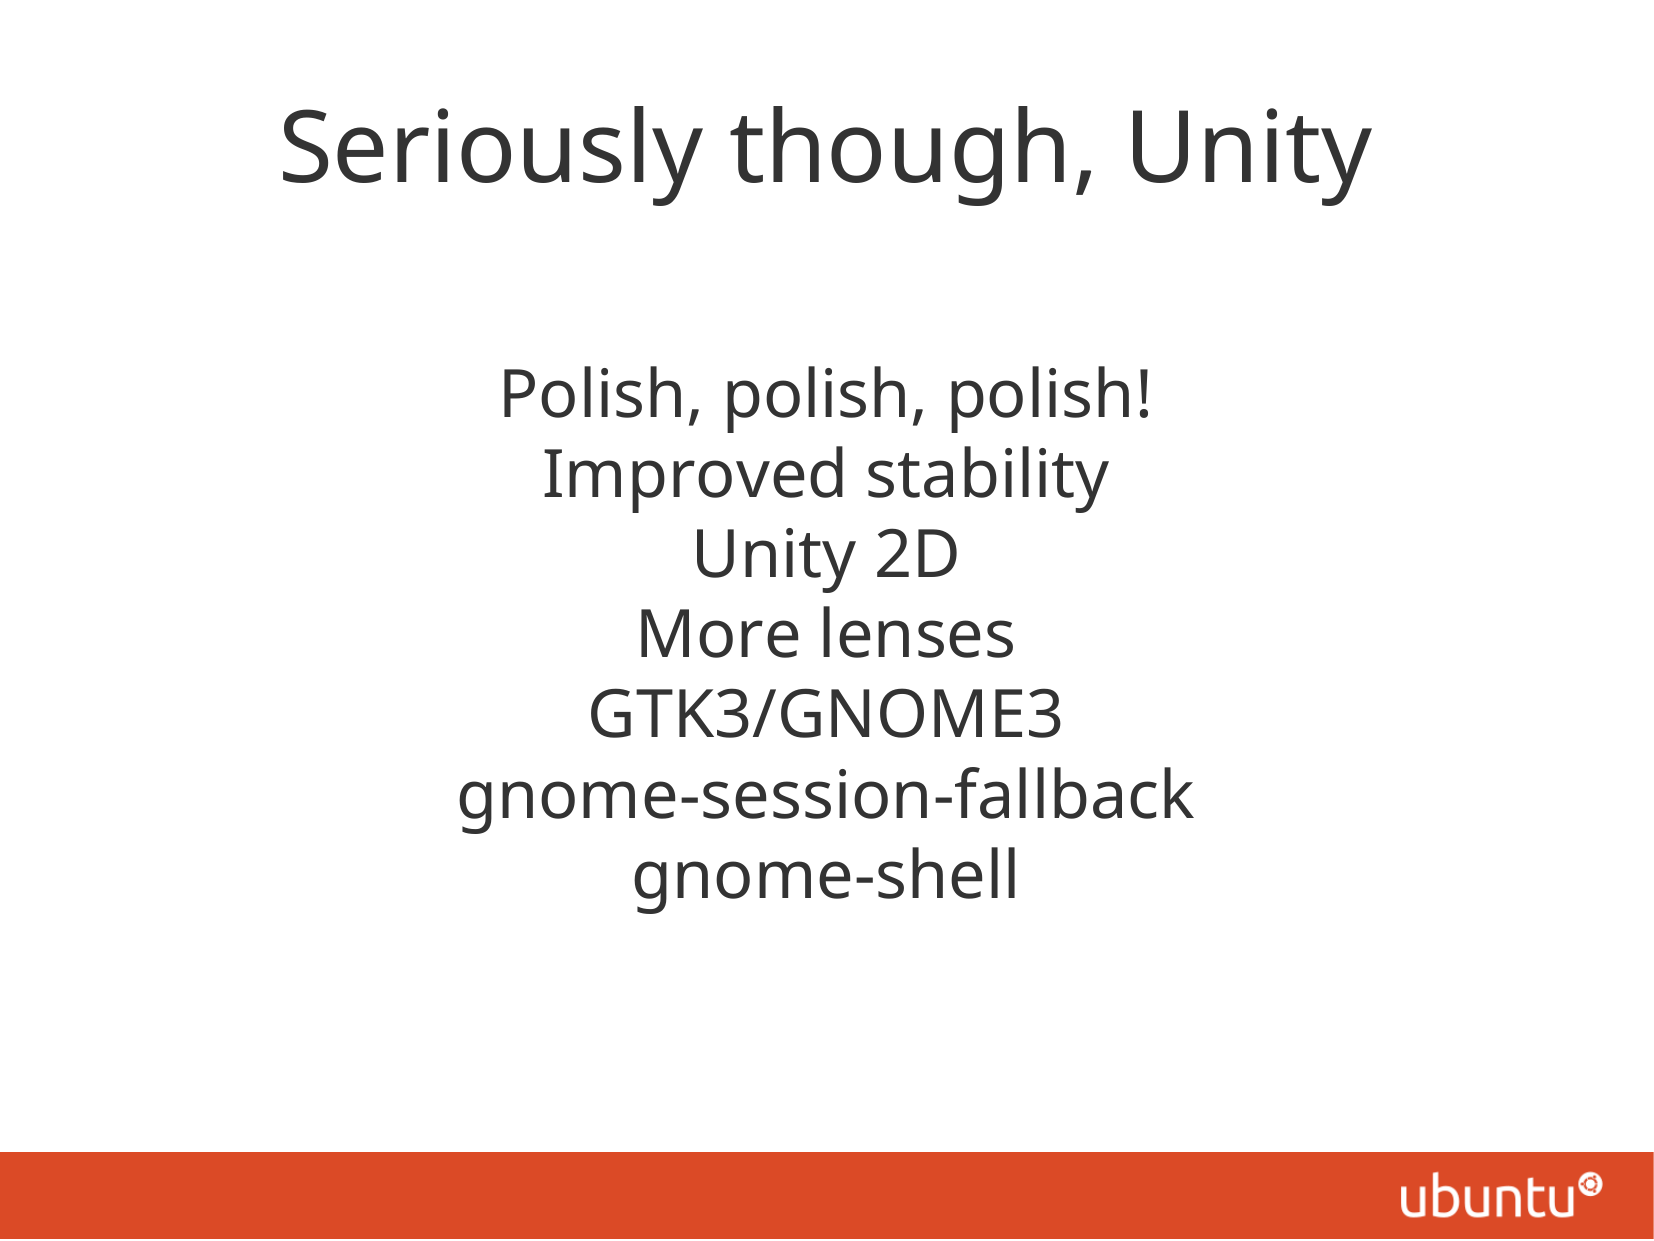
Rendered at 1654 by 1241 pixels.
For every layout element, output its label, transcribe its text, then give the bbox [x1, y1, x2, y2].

title Seriously though, Unity [56, 37, 1596, 263]
list Polish, polish, polish! Improved stability Unity 2D More lenses GTK3/GNOME3 gnome-session-fallback gnome-shell [70, 262, 1583, 1126]
picture [0, 1152, 1654, 1239]
